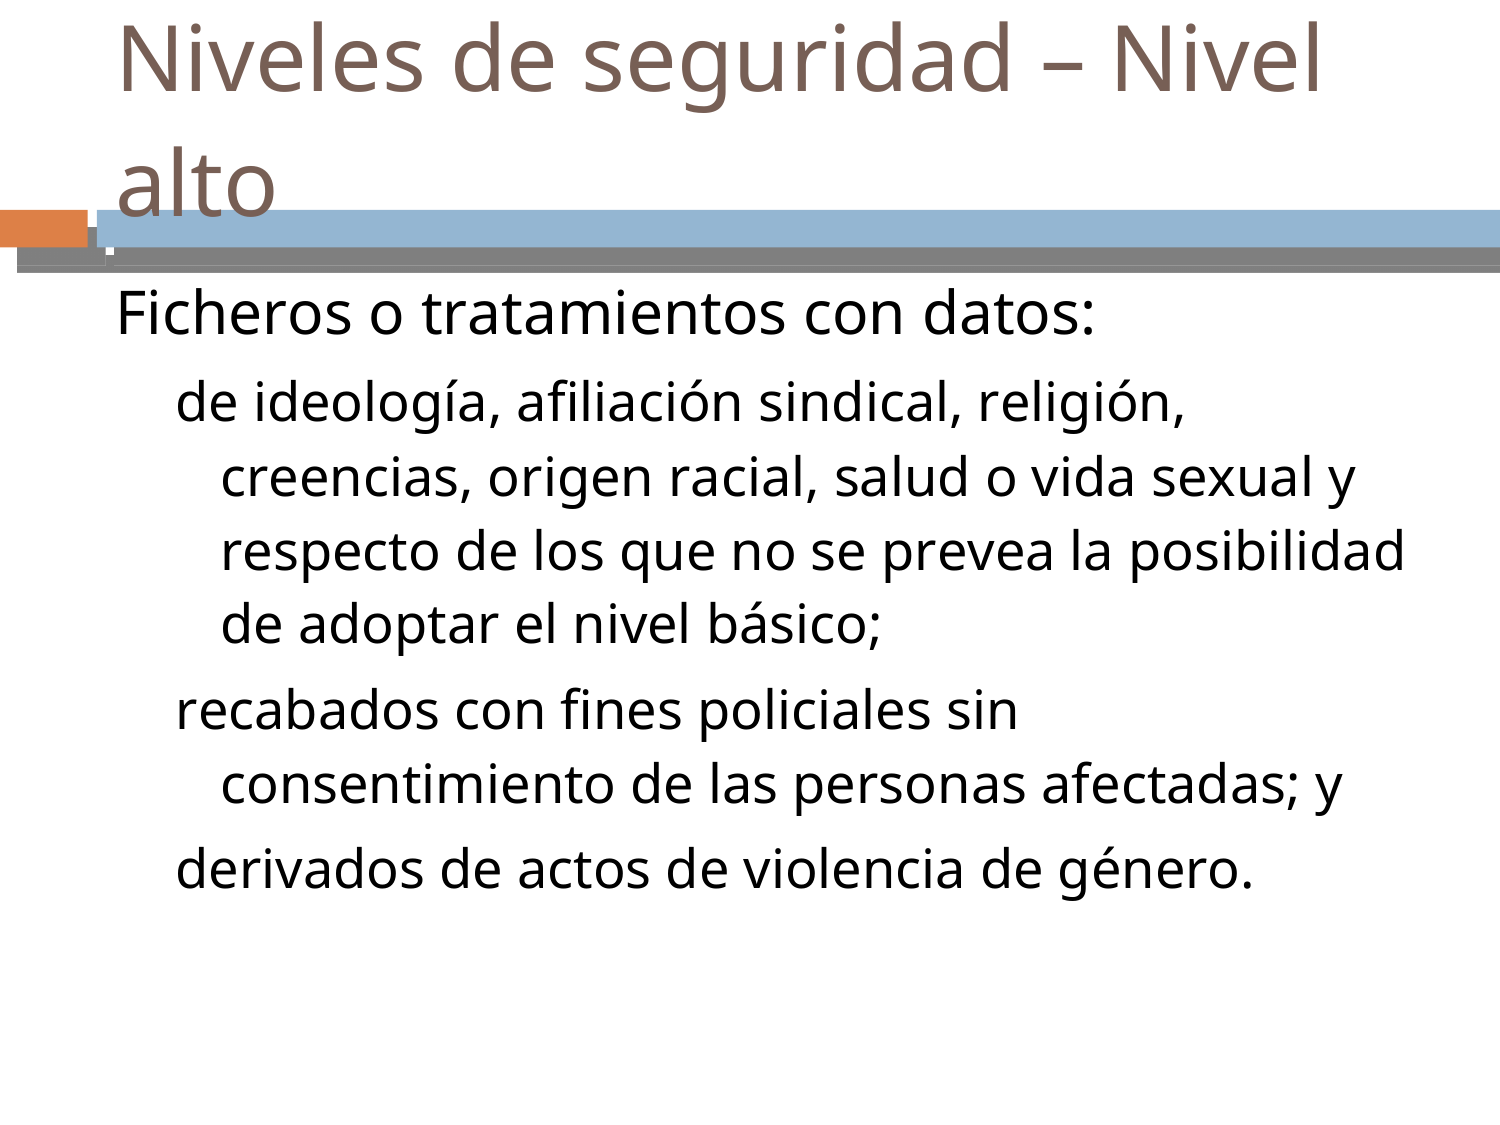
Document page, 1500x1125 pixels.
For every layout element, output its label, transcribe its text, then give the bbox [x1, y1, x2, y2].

list Ficheros o tratamientos con datos: de ideología, afiliación sindical, religión, creencias, origen racial, salud o vida sexual y respecto de los que no se prevea la posibilidad de adoptar el nivel básico; recabados con fines policiales sin consentimiento de las personas afectadas; y derivados de actos de violencia de género. [100, 262, 1438, 1001]
title Niveles de seguridad – Nivel alto [100, 37, 1438, 201]
